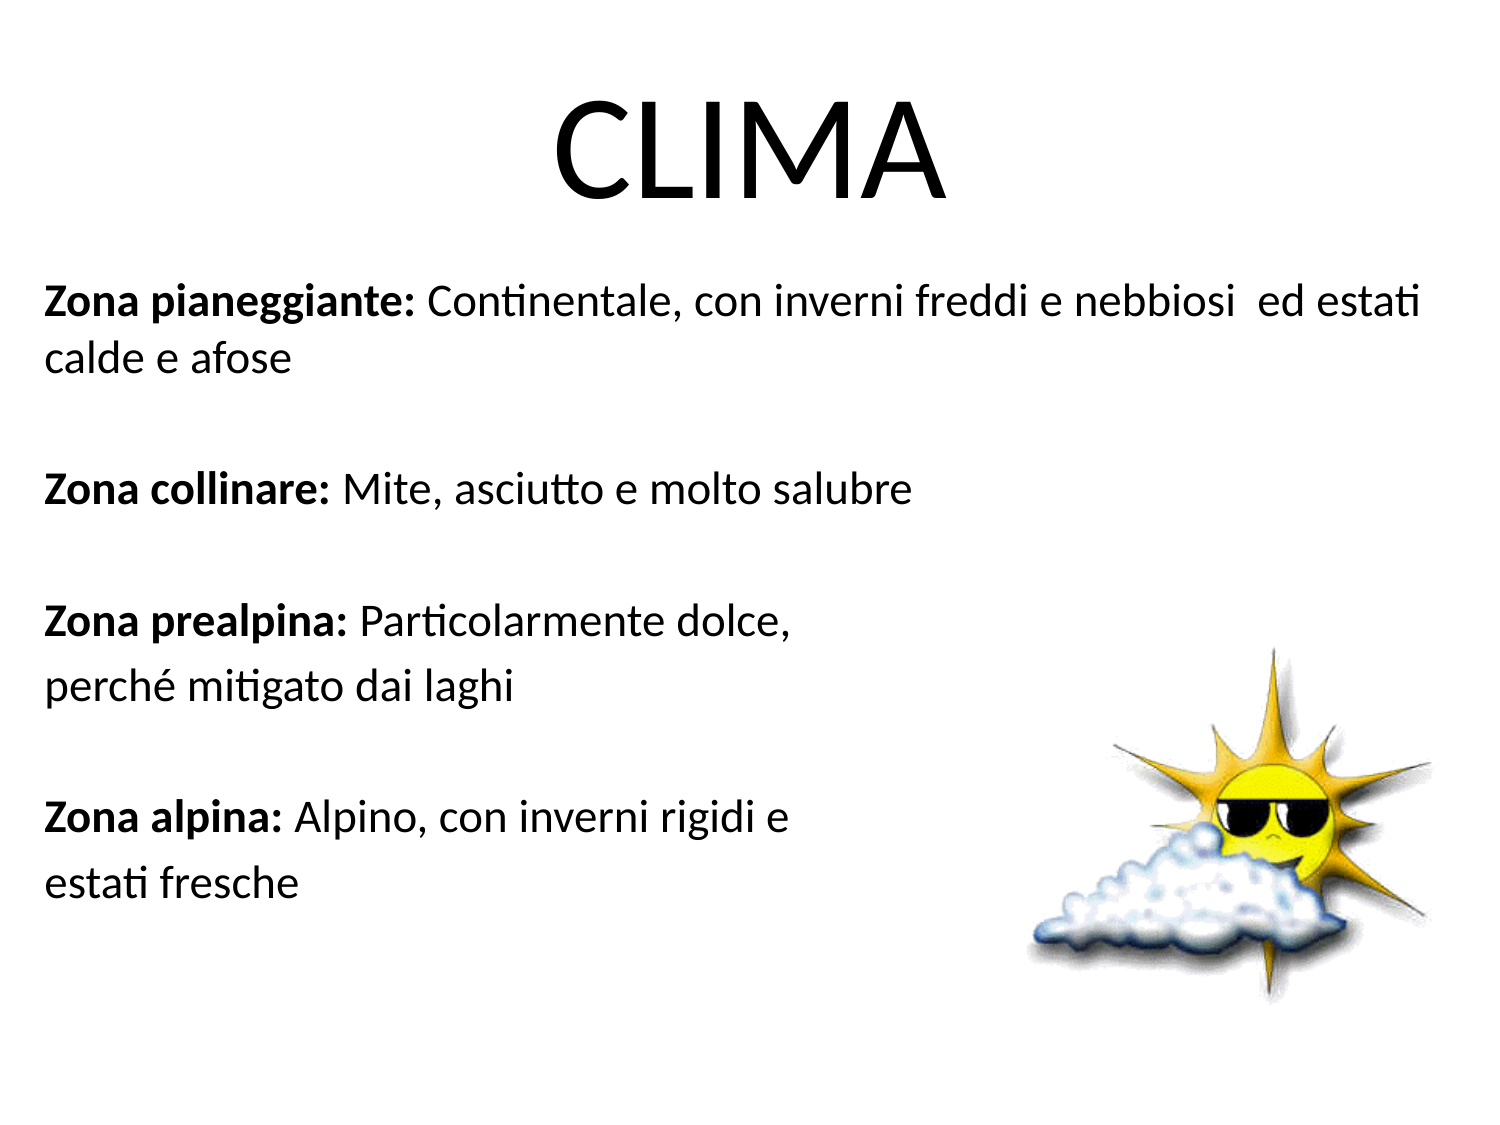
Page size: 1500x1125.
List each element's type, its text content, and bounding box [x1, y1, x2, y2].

title CLIMA [75, 45, 1425, 233]
list Zona pianeggiante: Continentale, con inverni freddi e nebbiosi ed estati calde e afose Zona collinare: Mite, asciutto e molto salubre Zona prealpina: Particolarmente dolce, perché mitigato dai laghi Zona alpina: Alpino, con inverni rigidi e estati fresche [29, 262, 1471, 1094]
picture [994, 634, 1463, 1052]
